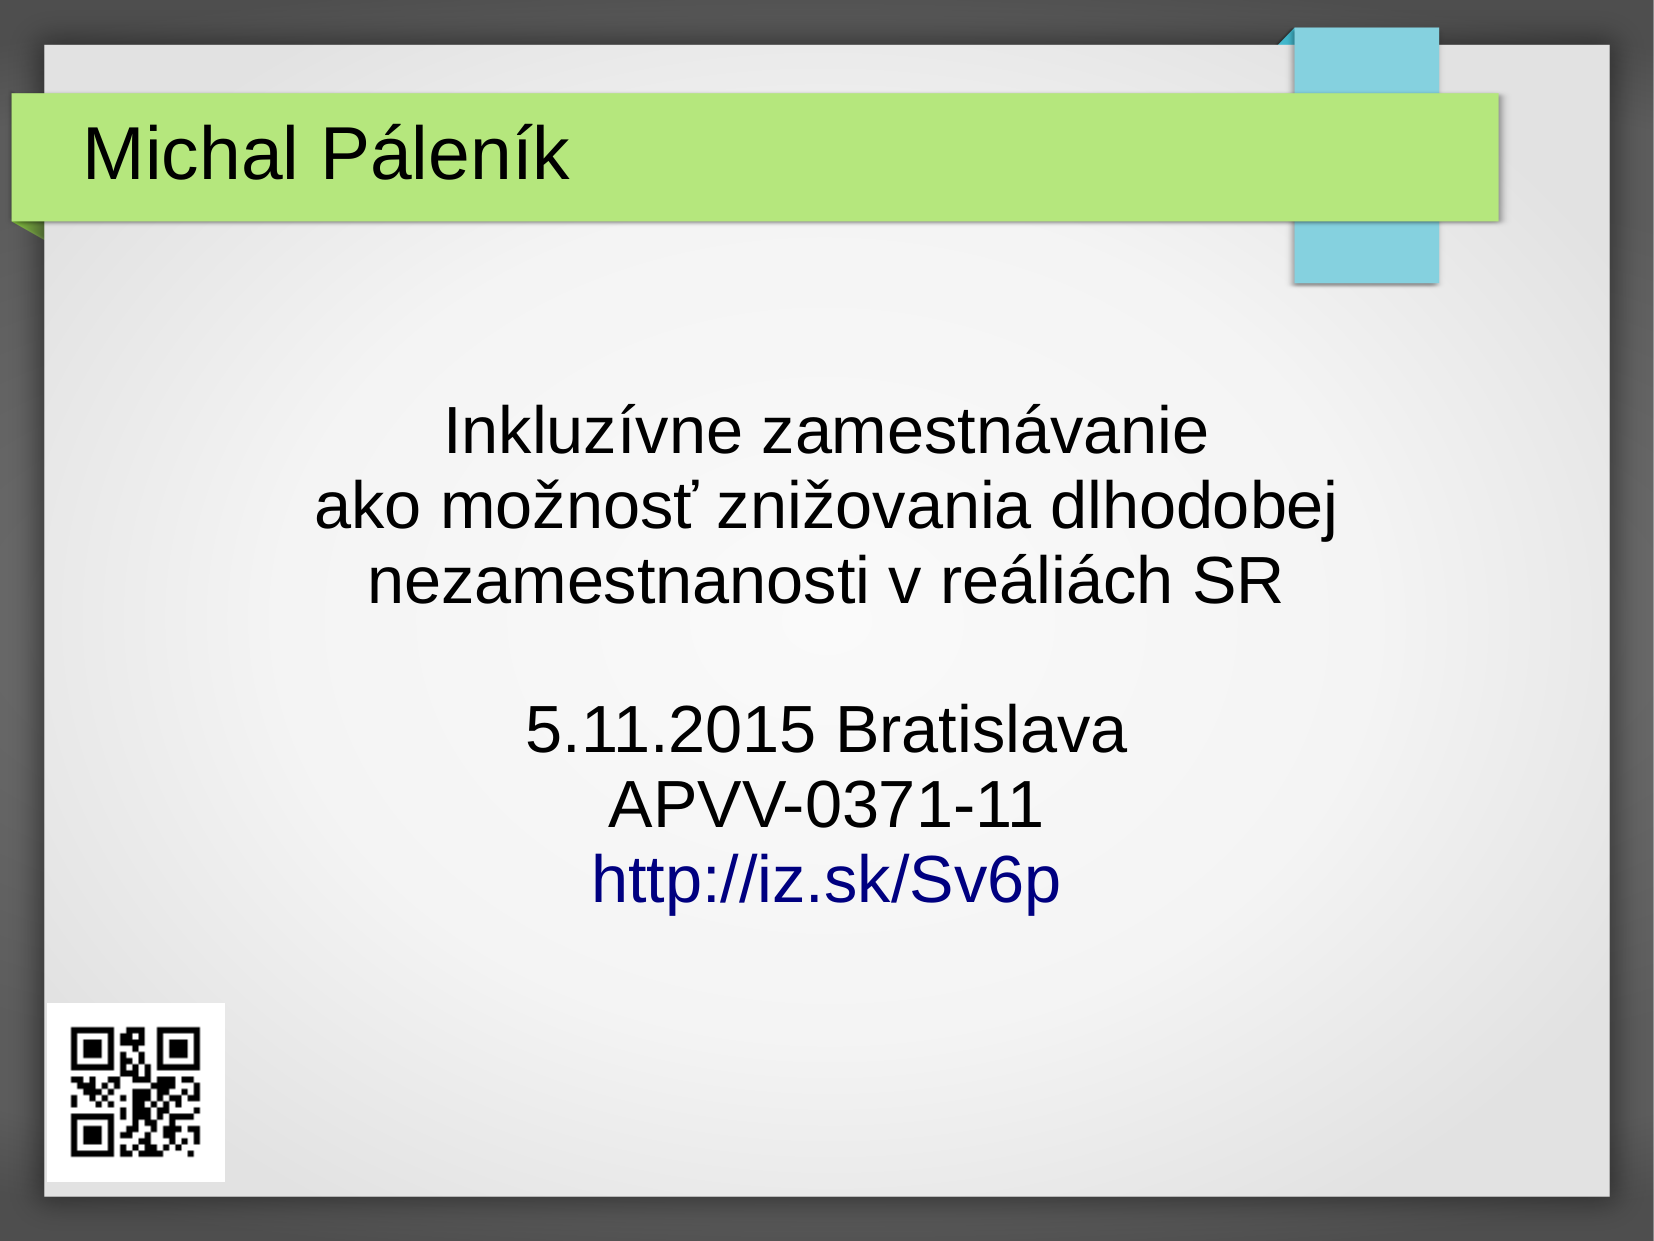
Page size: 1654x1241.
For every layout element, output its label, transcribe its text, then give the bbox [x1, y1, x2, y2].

subtitle Inkluzívne zamestnávanie ako možnosť znižovania dlhodobej nezamestnanosti v reáliách SR 5.11.2015 Bratislava APVV-0371-11 http://iz.sk/Sv6p [82, 295, 1571, 1015]
title Michal Páleník [82, 94, 1264, 213]
picture [0, 0, 1654, 1241]
